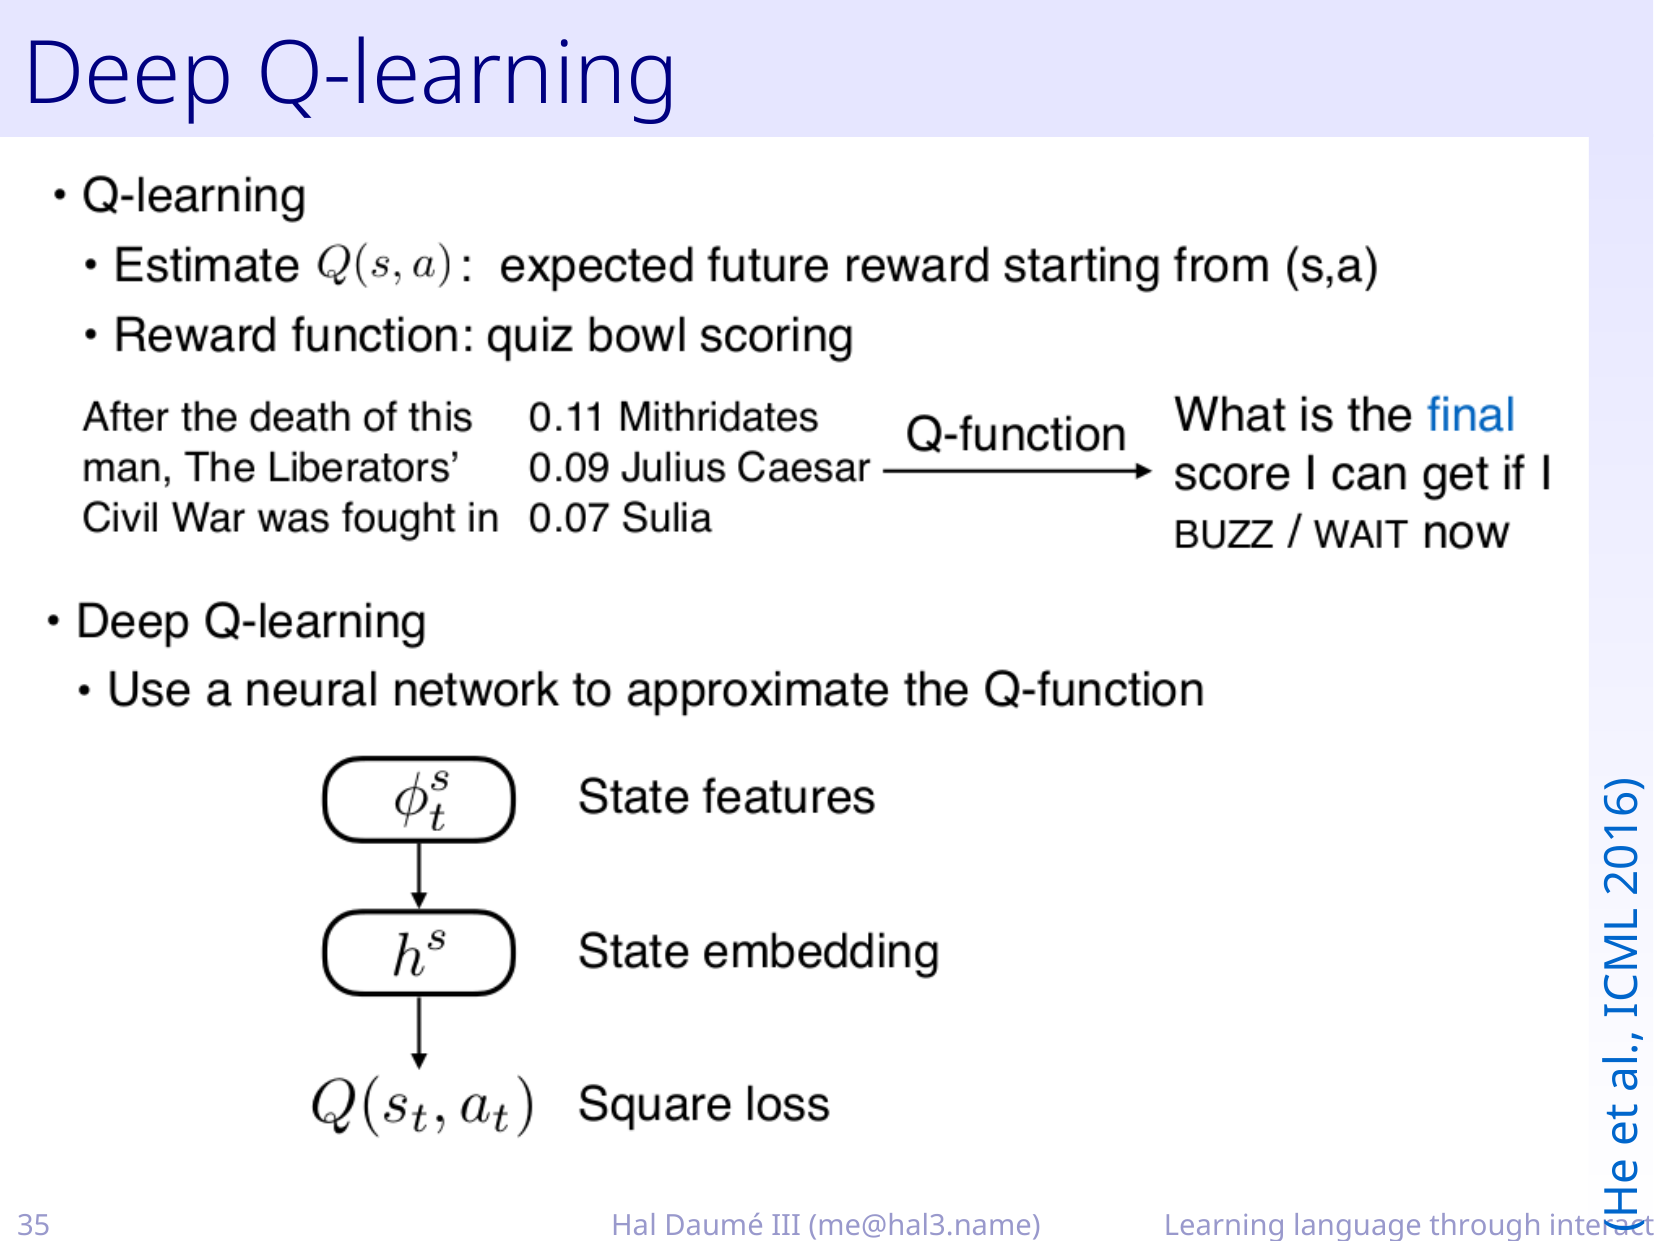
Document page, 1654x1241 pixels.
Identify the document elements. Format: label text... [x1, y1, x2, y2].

text_box (He et al., ICML 2016) [1585, 688, 1649, 1236]
title Deep Q-learning [22, 8, 1639, 131]
picture [35, 158, 1566, 1149]
